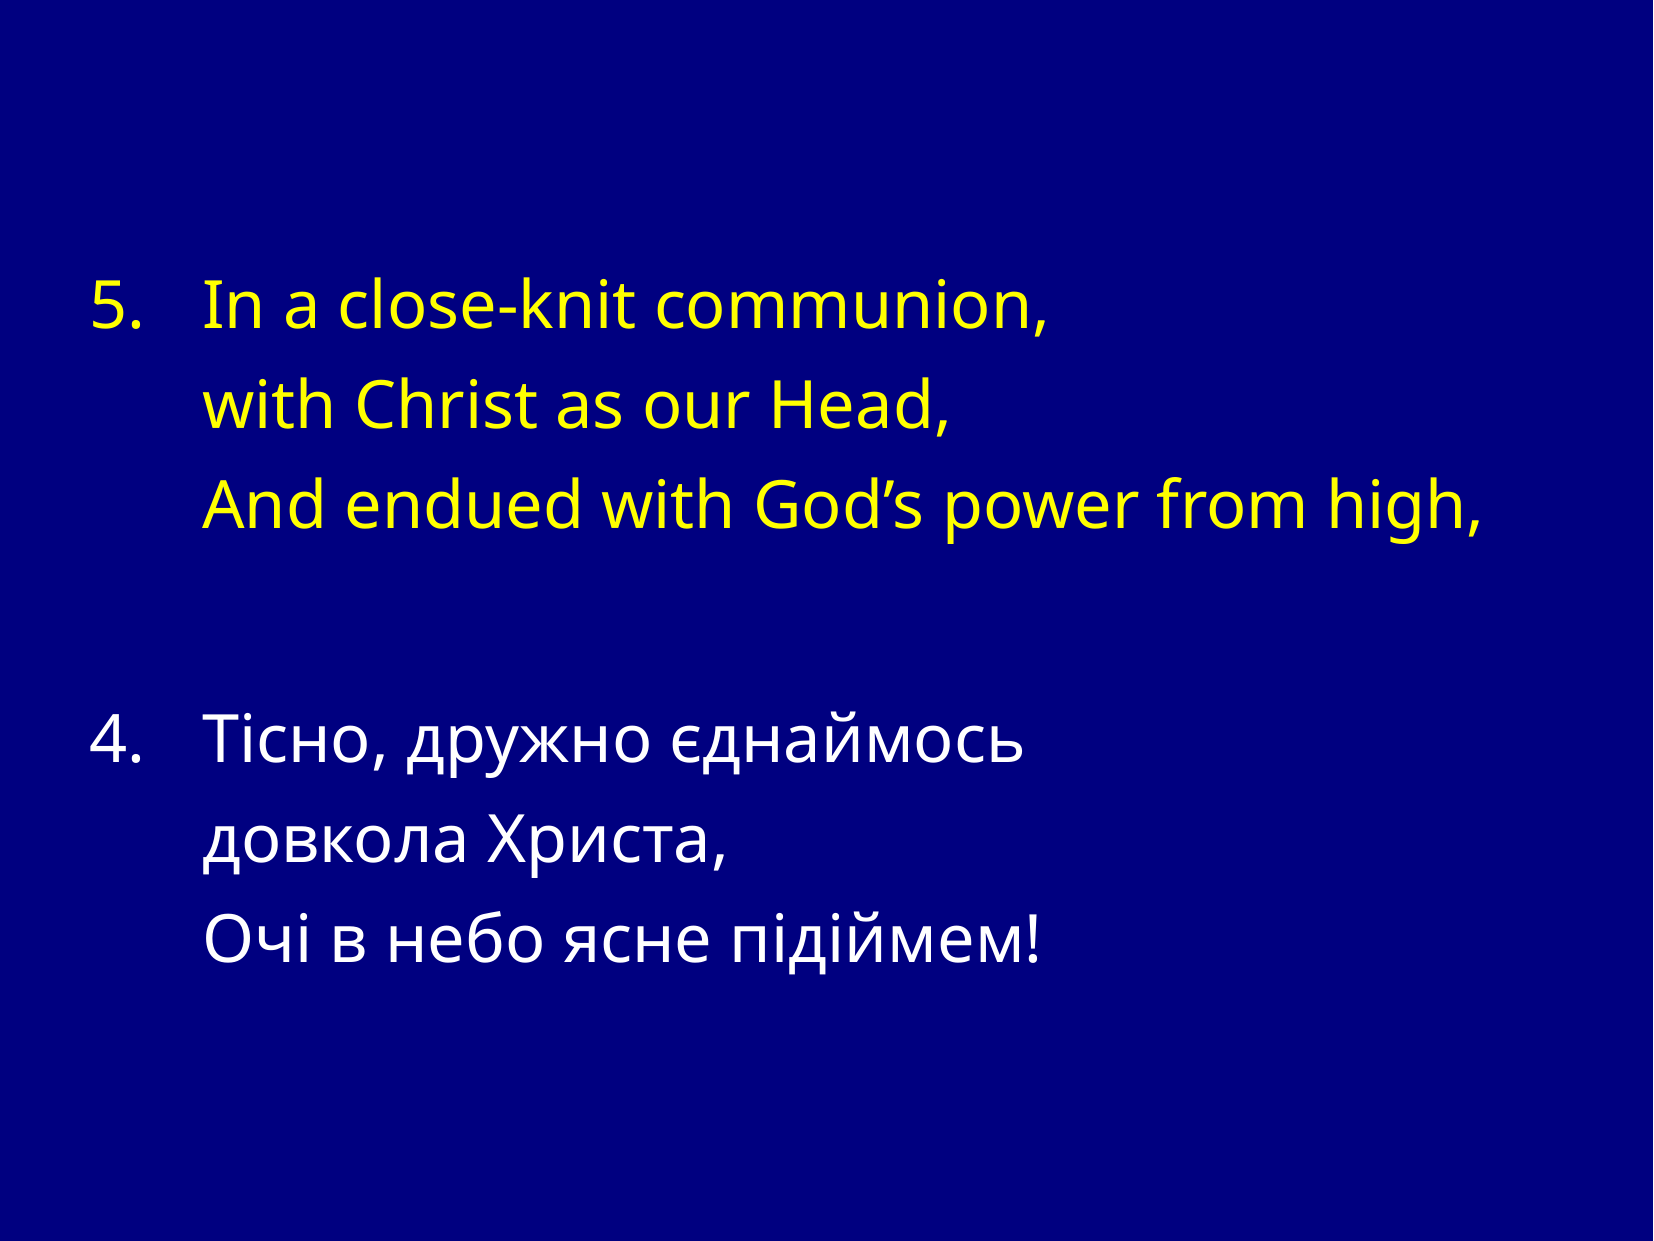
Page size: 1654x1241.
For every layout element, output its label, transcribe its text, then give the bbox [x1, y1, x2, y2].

text_box 5. In a close-knit communion, with Christ as our Head, And endued with God’s power from high, [75, 150, 1651, 638]
text_box 4. Тісно, дружно єднаймось довкола Христа, Очі в небо ясне підіймем! [75, 675, 1576, 1163]
